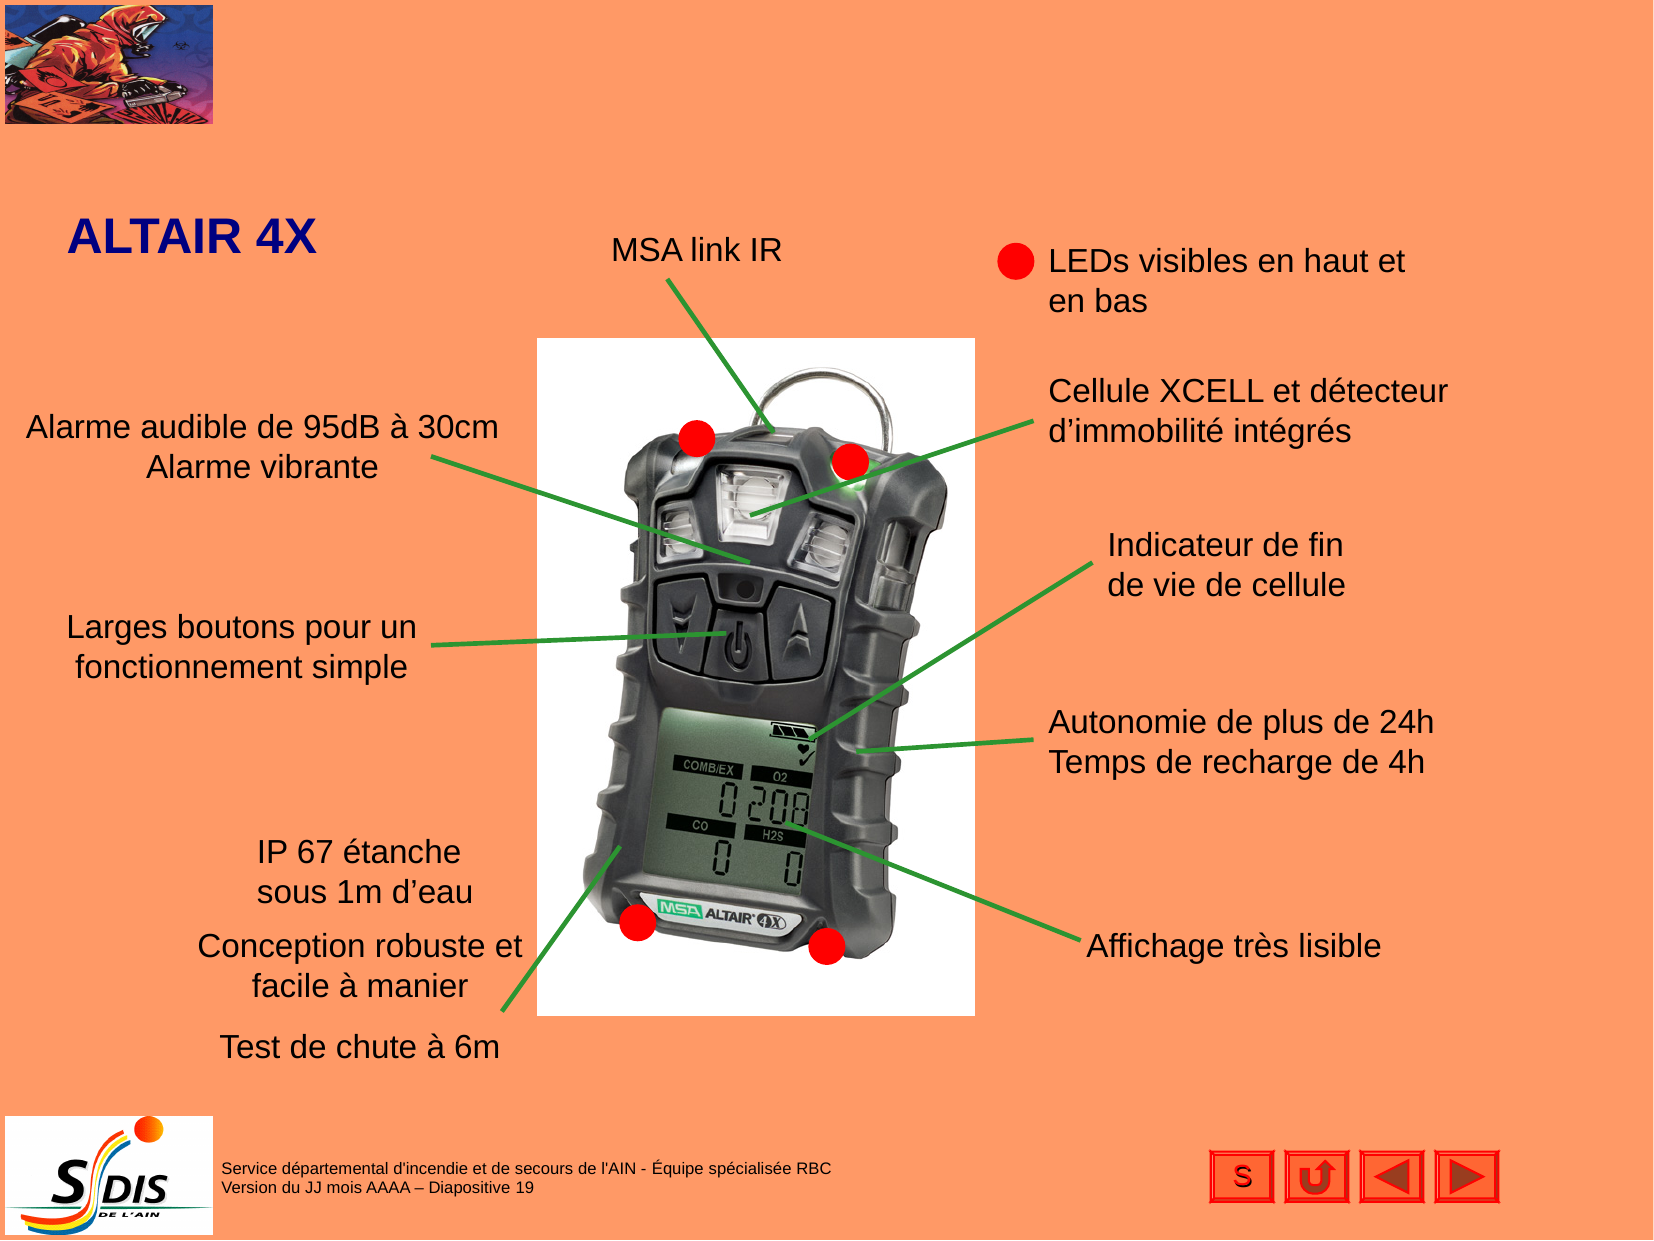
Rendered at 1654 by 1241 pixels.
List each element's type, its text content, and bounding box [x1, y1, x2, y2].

text_box Larges boutons pour un fonctionnement simple [41, 597, 443, 694]
text_box IP 67 étanche sous 1m d’eau [242, 822, 491, 918]
text_box [809, 928, 845, 965]
text_box Autonomie de plus de 24h Temps de recharge de 4h [1033, 692, 1465, 788]
picture [5, 5, 213, 124]
text_box Cellule XCELL et détecteur d’immobilité intégrés [1033, 361, 1471, 458]
text_box MSA link IR [596, 220, 845, 276]
picture [537, 338, 975, 1016]
picture [5, 1116, 213, 1235]
text_box Alarme audible de 95dB à 30cm Alarme vibrante [0, 397, 526, 493]
text_box ALTAIR 4X [0, 196, 384, 272]
text_box [998, 243, 1034, 280]
text_box LEDs visibles en haut et en bas [1033, 231, 1465, 328]
text_box Affichage très lisible [1033, 916, 1436, 973]
text_box Conception robuste et facile à manier Test de chute à 6m [159, 916, 562, 1073]
text_box [832, 444, 869, 480]
text_box [620, 905, 656, 941]
text_box Indicateur de fin de vie de cellule [1092, 515, 1377, 611]
text_box [679, 420, 715, 457]
